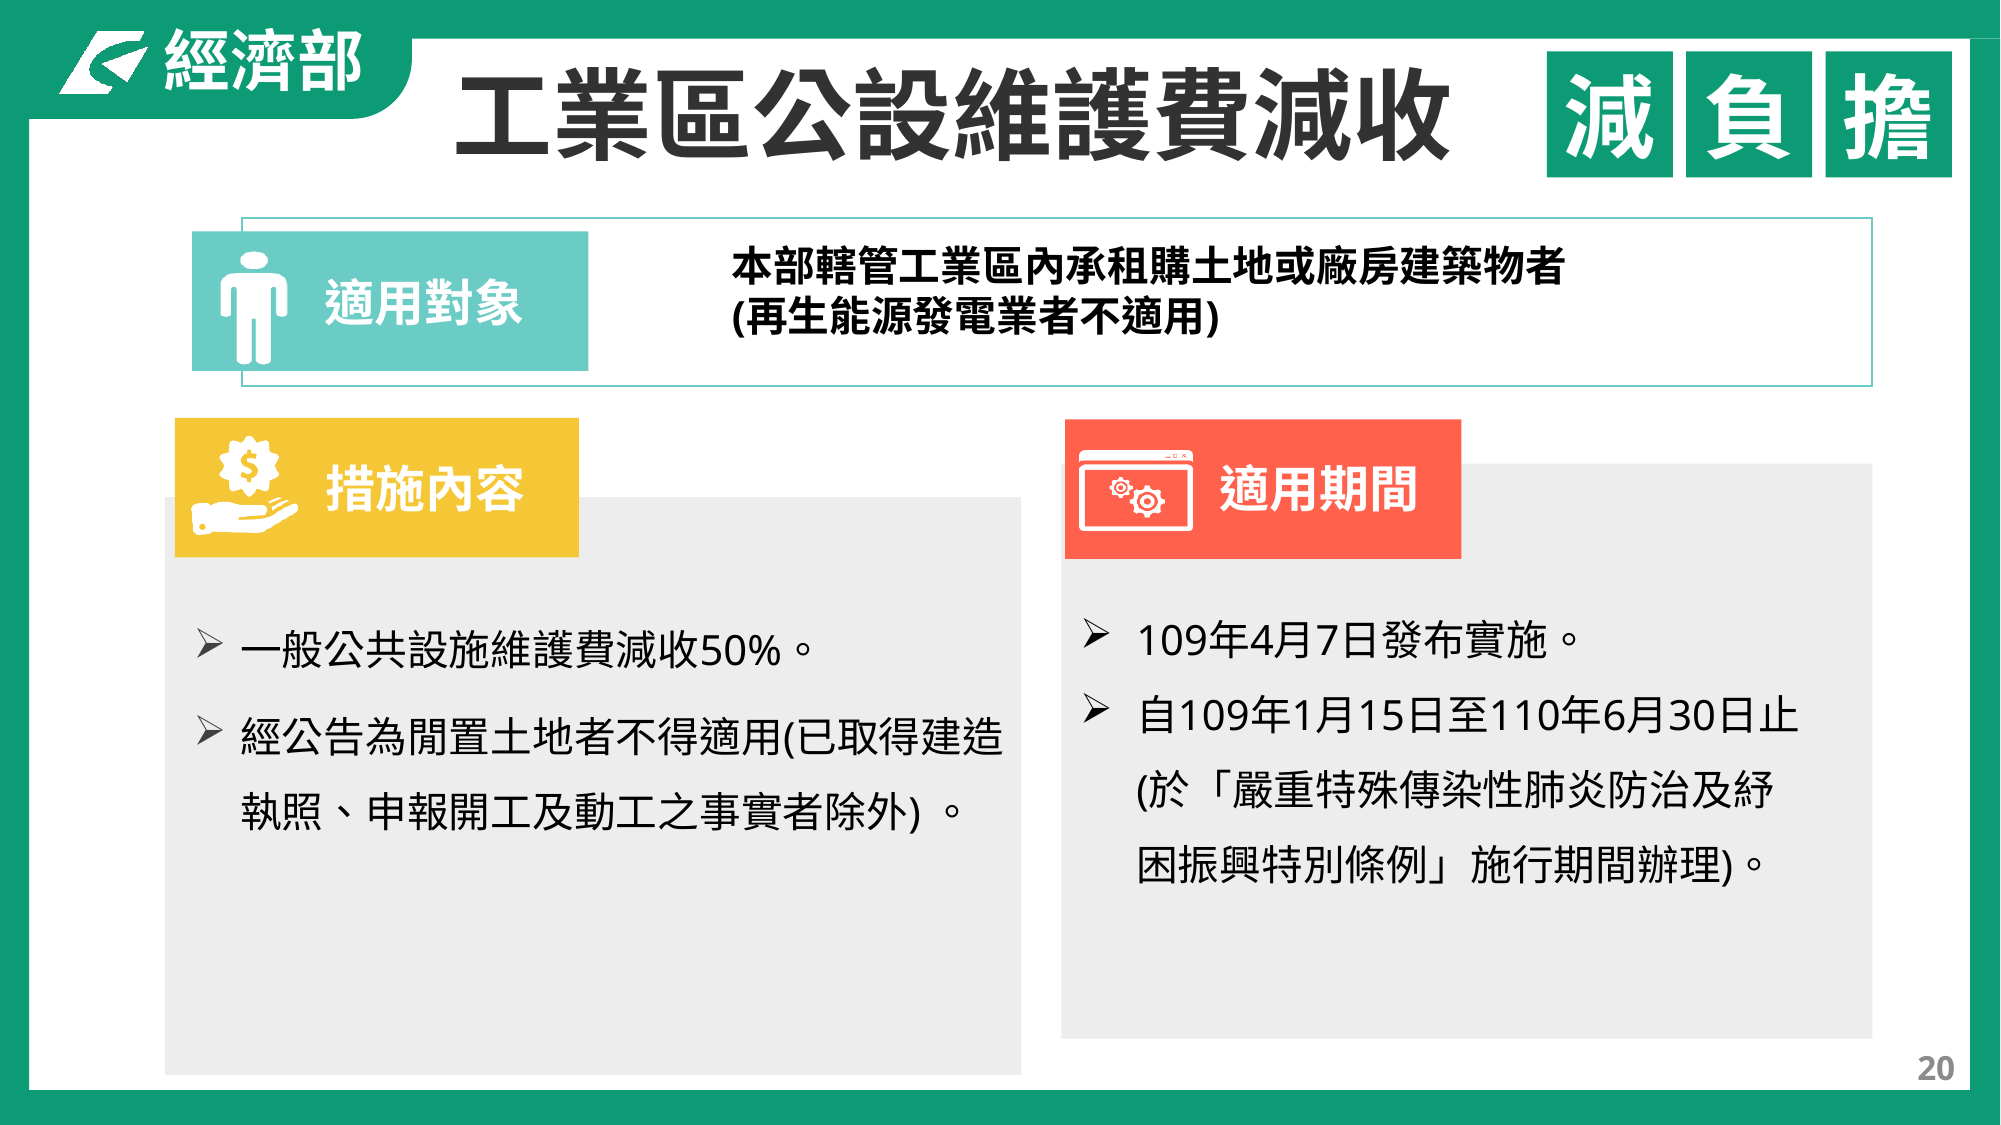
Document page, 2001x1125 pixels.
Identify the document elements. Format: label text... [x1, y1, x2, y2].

text_box 一般公共設施維護費減收50%。 經公告為閒置土地者不得適用(已取得建造執照、申報開工及動工之事實者除外) 。 [178, 590, 1022, 844]
text_box 109年4月7日發布實施。 自109年1月15日至110年6月30日止(於「嚴重特殊傳染性肺炎防治及紓困振興特別條例」施行期間辦理)。 [1065, 581, 1830, 897]
text_box [1061, 419, 1873, 1039]
text_box 擔 [1825, 51, 1952, 178]
text_box 適用對象 [270, 259, 578, 343]
text_box 本部轄管工業區內承租購土地或廠房建築物者 (再生能源發電業者不適用) [717, 232, 1582, 398]
slide_number <編號> [1520, 1039, 1971, 1100]
text_box 負 [1686, 51, 1813, 178]
picture [1079, 450, 1193, 531]
text_box [192, 231, 220, 371]
text_box 適用期間 [1166, 445, 1473, 529]
text_box [164, 417, 1022, 1075]
picture [191, 432, 298, 537]
text_box [303, 231, 589, 371]
text_box 措施內容 [298, 445, 579, 530]
picture [220, 231, 303, 383]
picture [58, 31, 149, 94]
text_box 減 [1546, 51, 1673, 178]
text_box 工業區公設維護費減收 [437, 45, 1468, 181]
